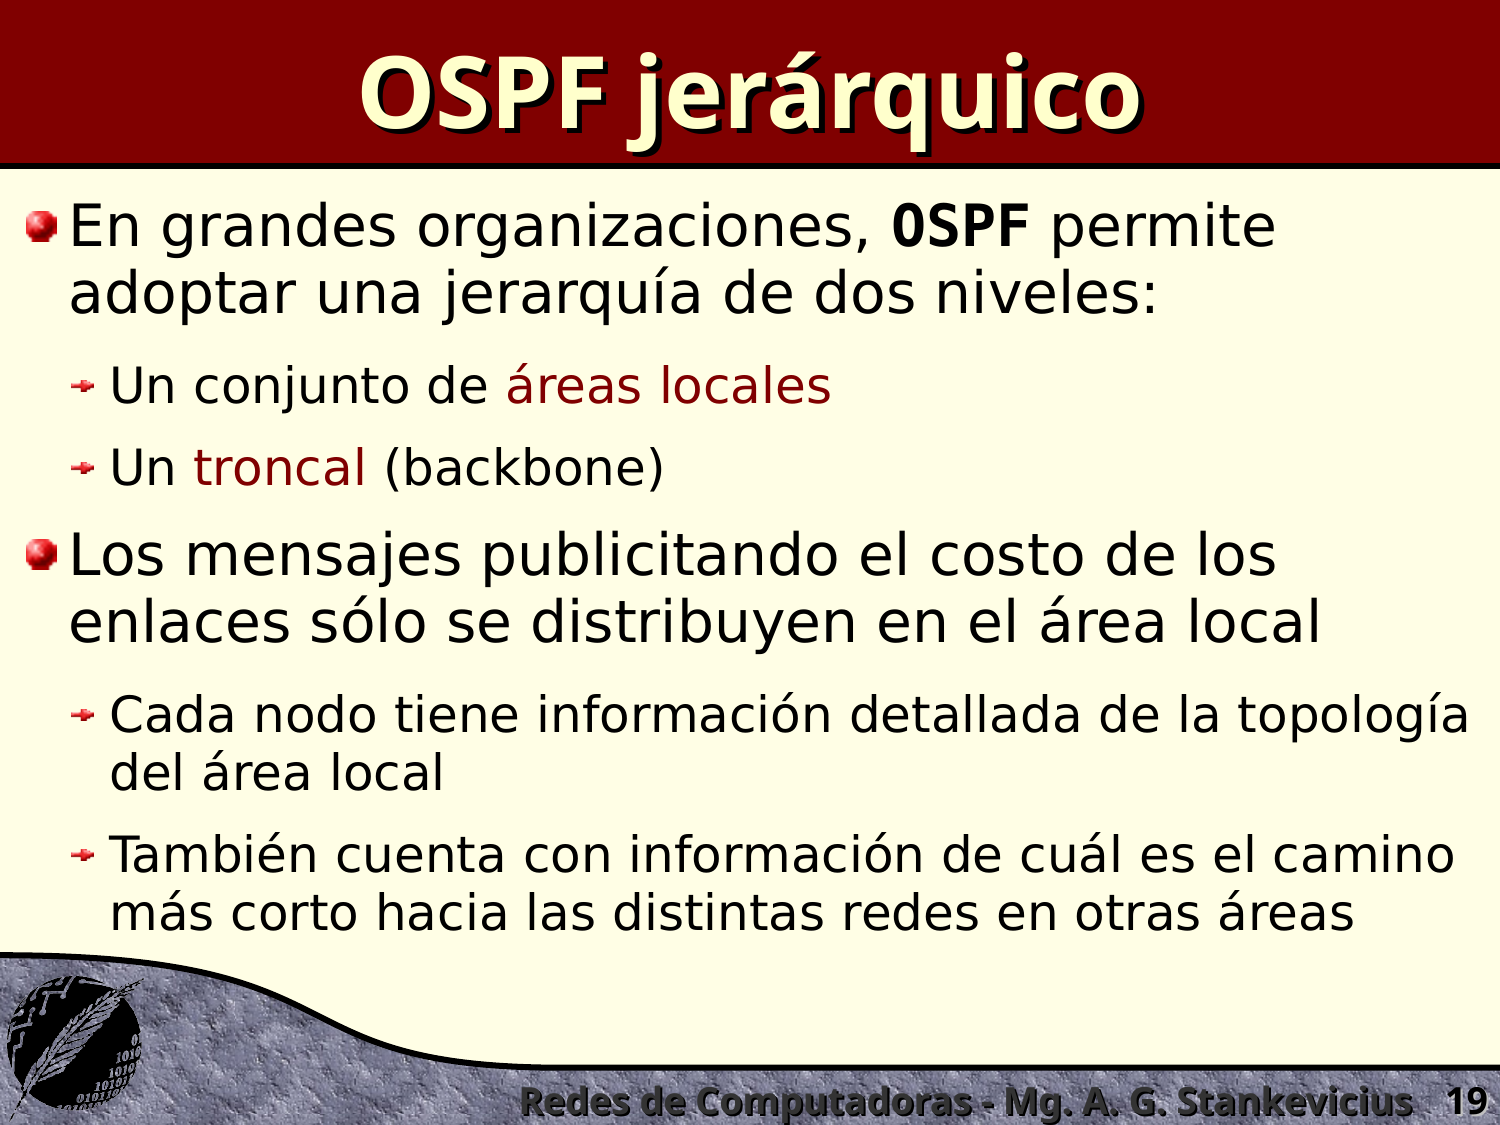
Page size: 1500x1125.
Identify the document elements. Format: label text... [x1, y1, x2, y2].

picture [0, 959, 1500, 1125]
picture [1047, 1100, 1054, 1110]
picture [790, 1100, 795, 1110]
list En grandes organizaciones, OSPF permite adoptar una jerarquía de dos niveles: Un conjunto de áreas locales Un troncal (backbone) Los mensajes publicitando el costo de los enlaces sólo se distribuyen en el área local Cada nodo tiene información detallada de la topología del área local También cuenta con información de cuál es el camino más corto hacia las distintas redes en otras áreas [11, 192, 1486, 943]
title OSPF jerárquico [15, 5, 1485, 160]
